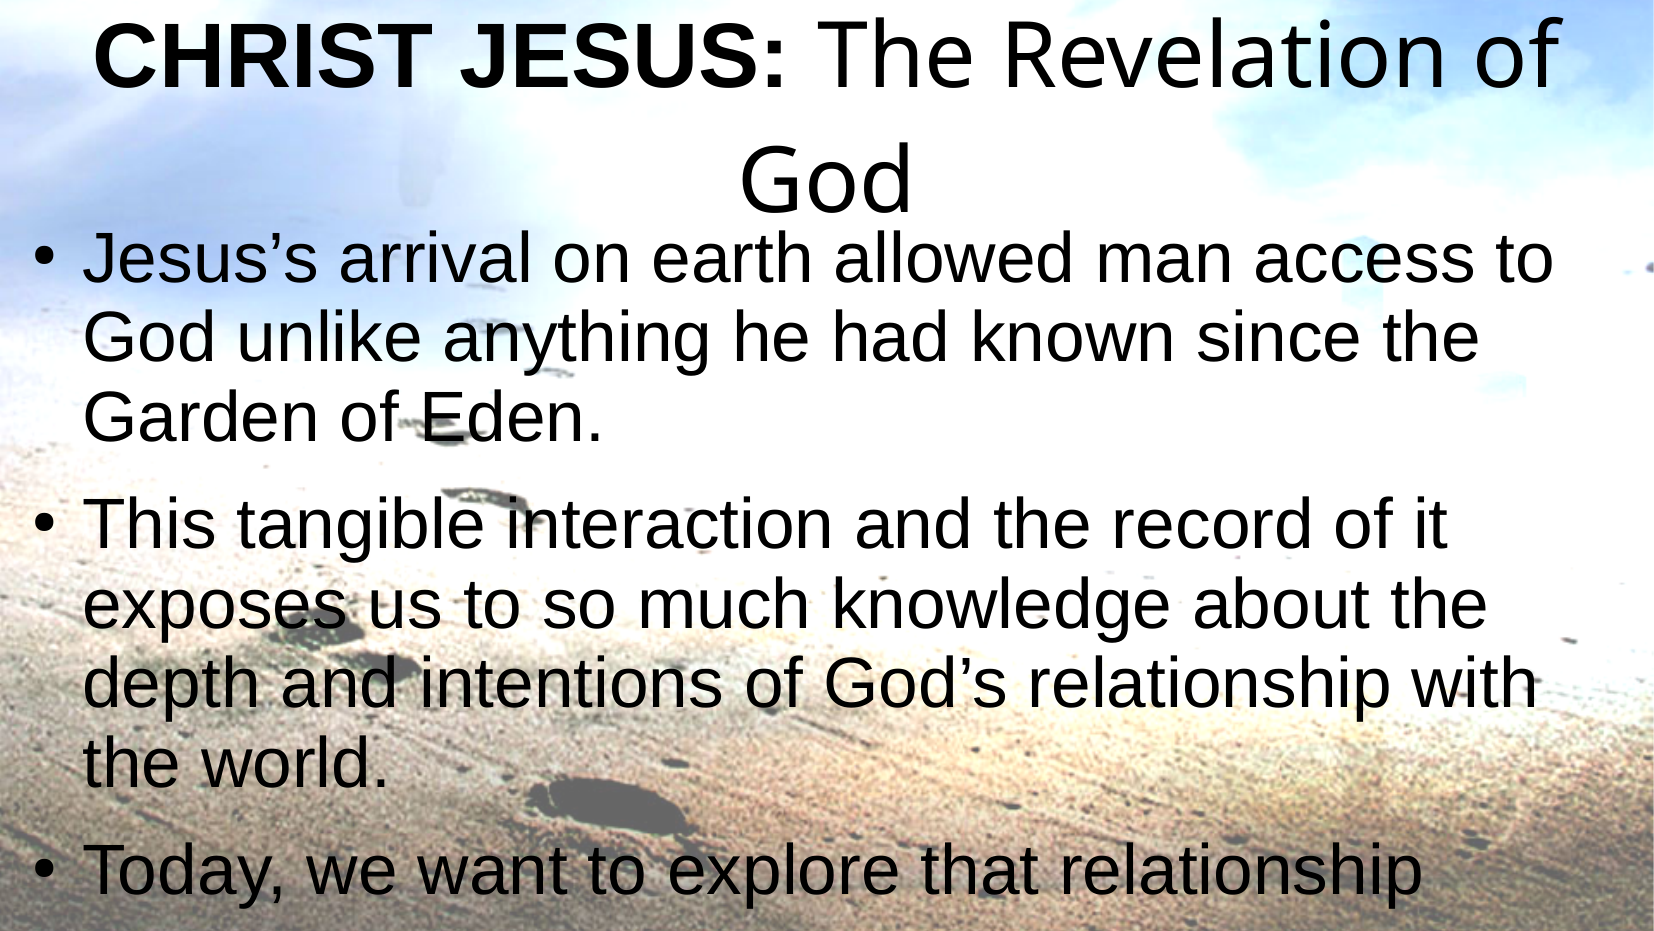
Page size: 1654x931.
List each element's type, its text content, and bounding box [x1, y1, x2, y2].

title CHRIST JESUS: The Revelation of God [0, 0, 1654, 243]
list Jesus’s arrival on earth allowed man access to God unlike anything he had known since the Garden of Eden. This tangible interaction and the record of it exposes us to so much knowledge about the depth and intentions of God’s relationship with the world. Today, we want to explore that relationship [15, 217, 1636, 916]
picture [0, 243, 1654, 931]
